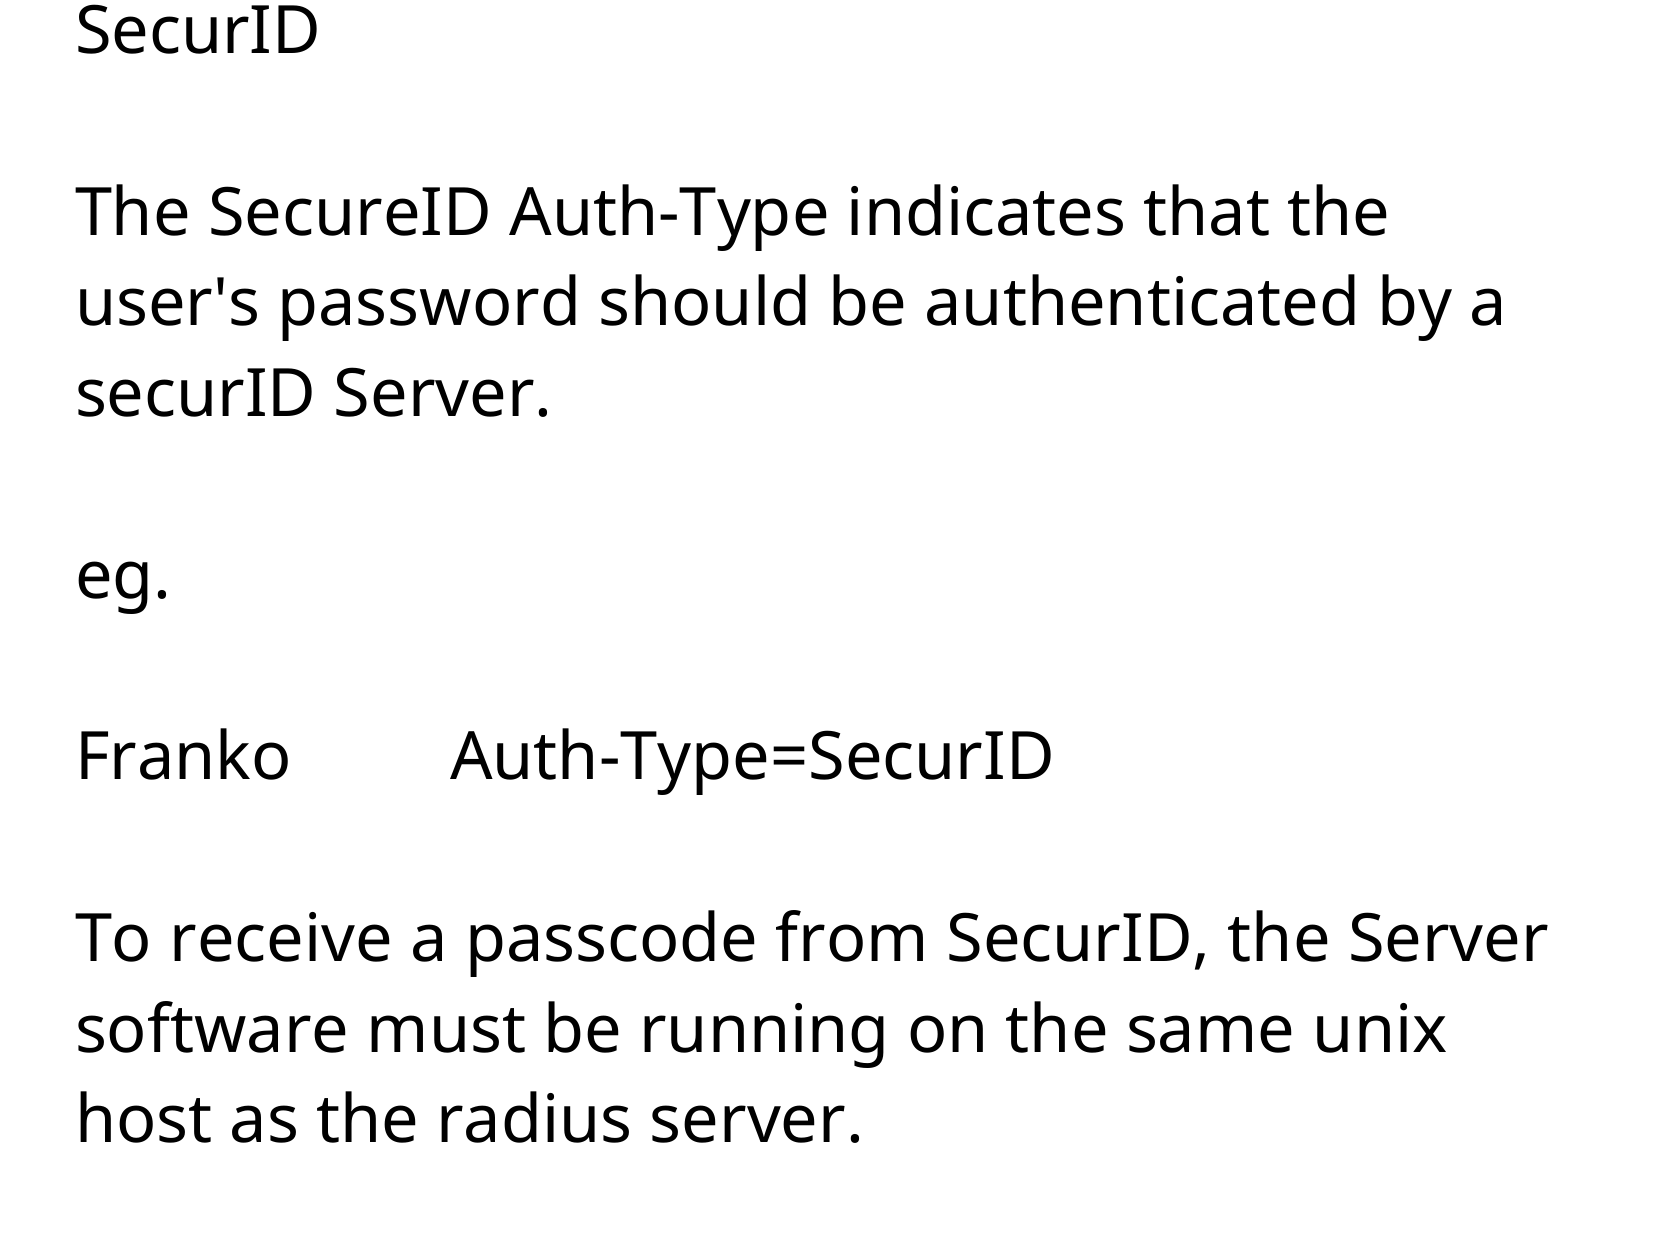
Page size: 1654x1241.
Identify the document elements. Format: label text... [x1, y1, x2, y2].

subtitle SecurID The SecureID Auth-Type indicates that the user's password should be authenticated by a securID Server. eg. Franko Auth-Type=SecurID To receive a passcode from SecurID, the Server software must be running on the same unix host as the radius server. [75, 55, 1576, 1181]
